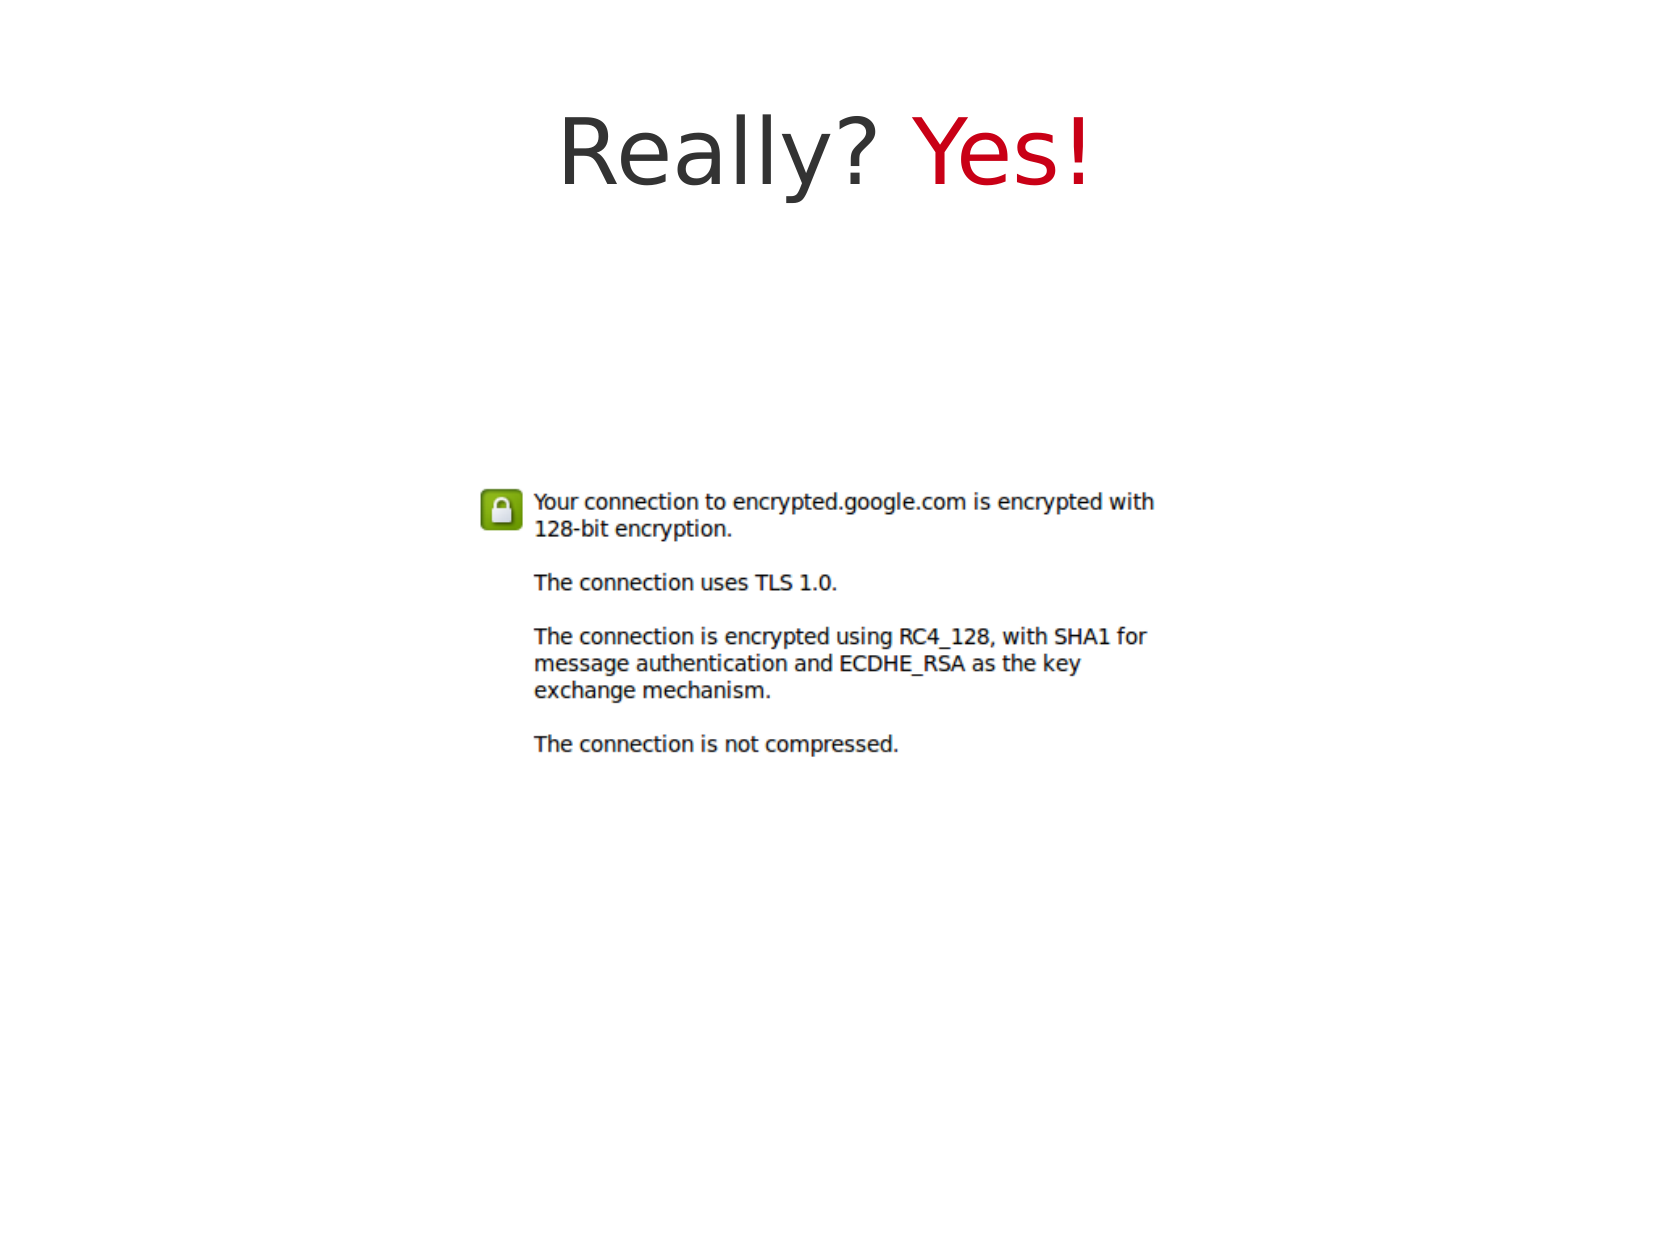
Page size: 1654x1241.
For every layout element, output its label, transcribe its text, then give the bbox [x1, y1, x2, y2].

title Really? Yes! [82, 49, 1571, 257]
picture [468, 464, 1185, 776]
